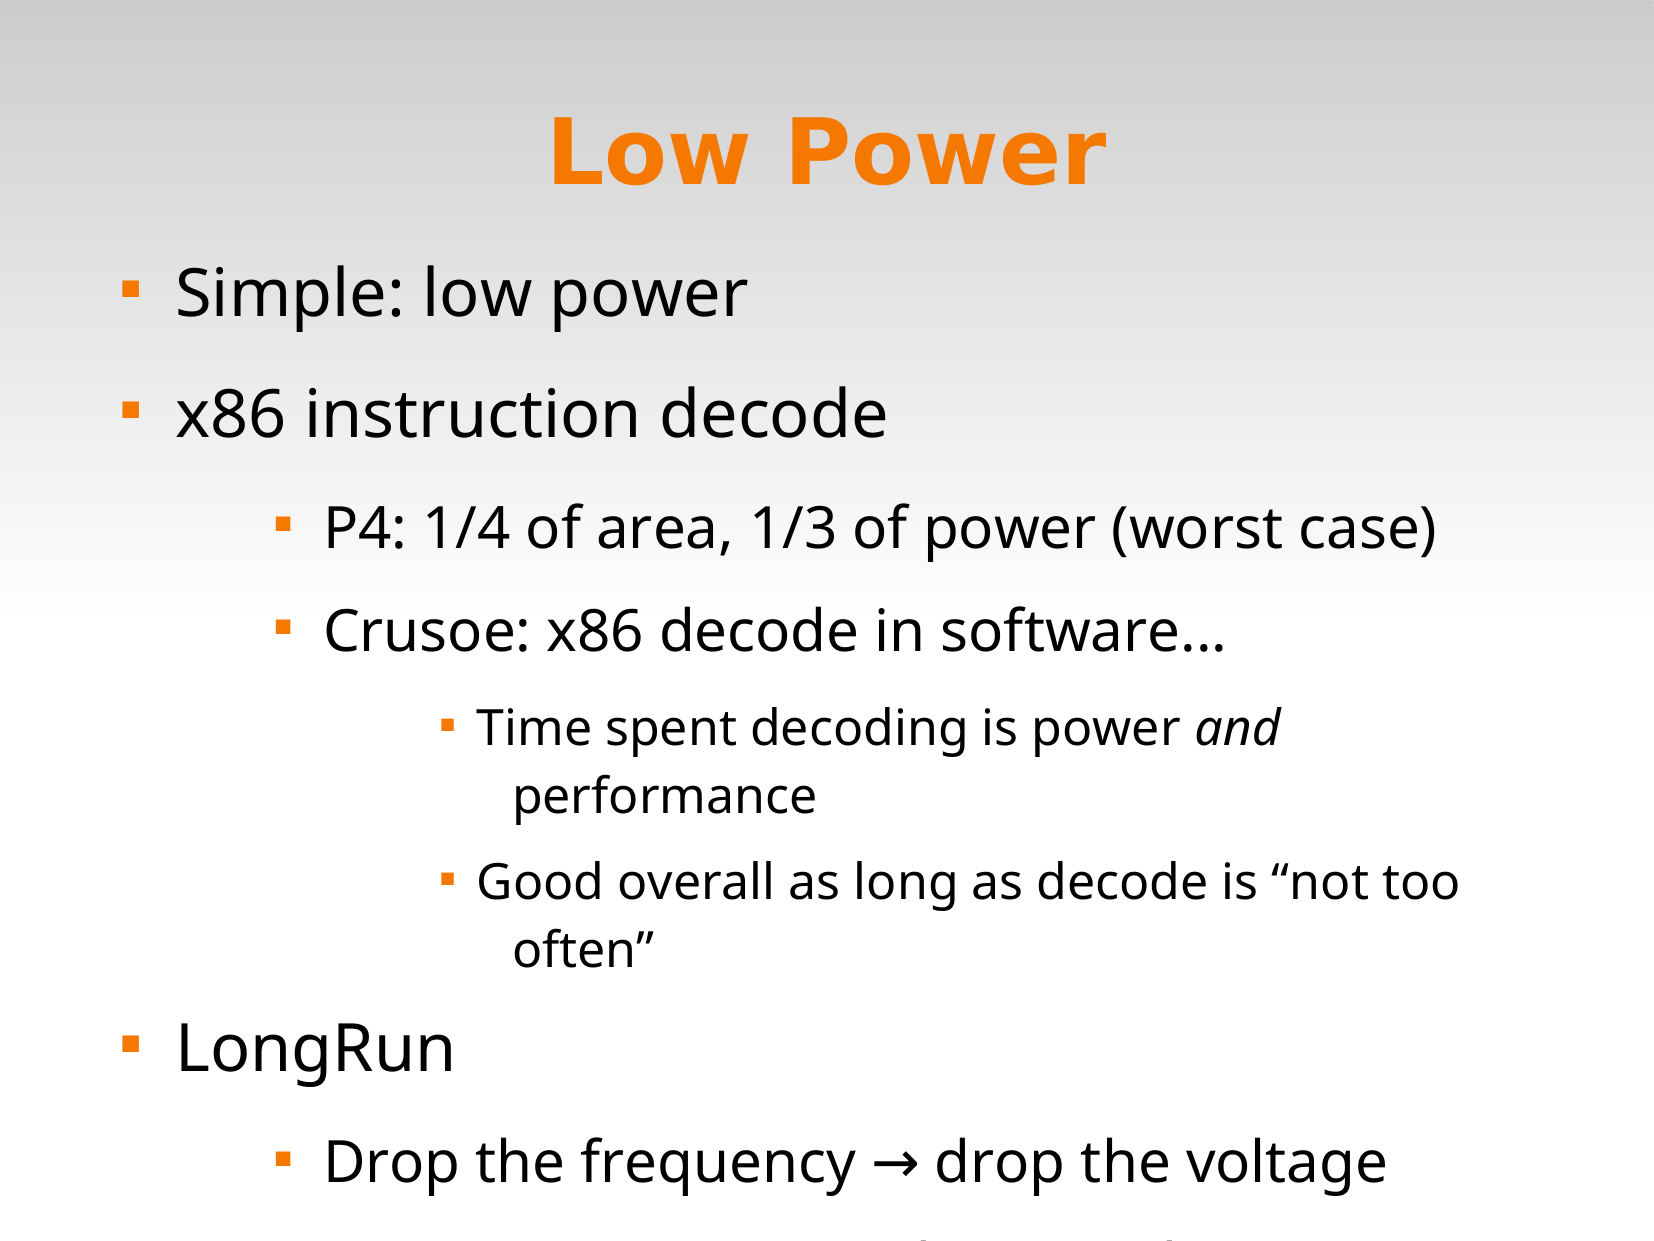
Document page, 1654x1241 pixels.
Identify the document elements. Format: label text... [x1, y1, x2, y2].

list Simple: low power x86 instruction decode P4: 1/4 of area, 1/3 of power (worst case) Crusoe: x86 decode in software... Time spent decoding is power and performance Good overall as long as decode is “not too often” LongRun Drop the frequency → drop the voltage P~V2F: 90% CPU speed → 70% dynamic power Over 90% performance: memory stays at 100% [86, 245, 1576, 1193]
title Low Power [82, 56, 1571, 250]
